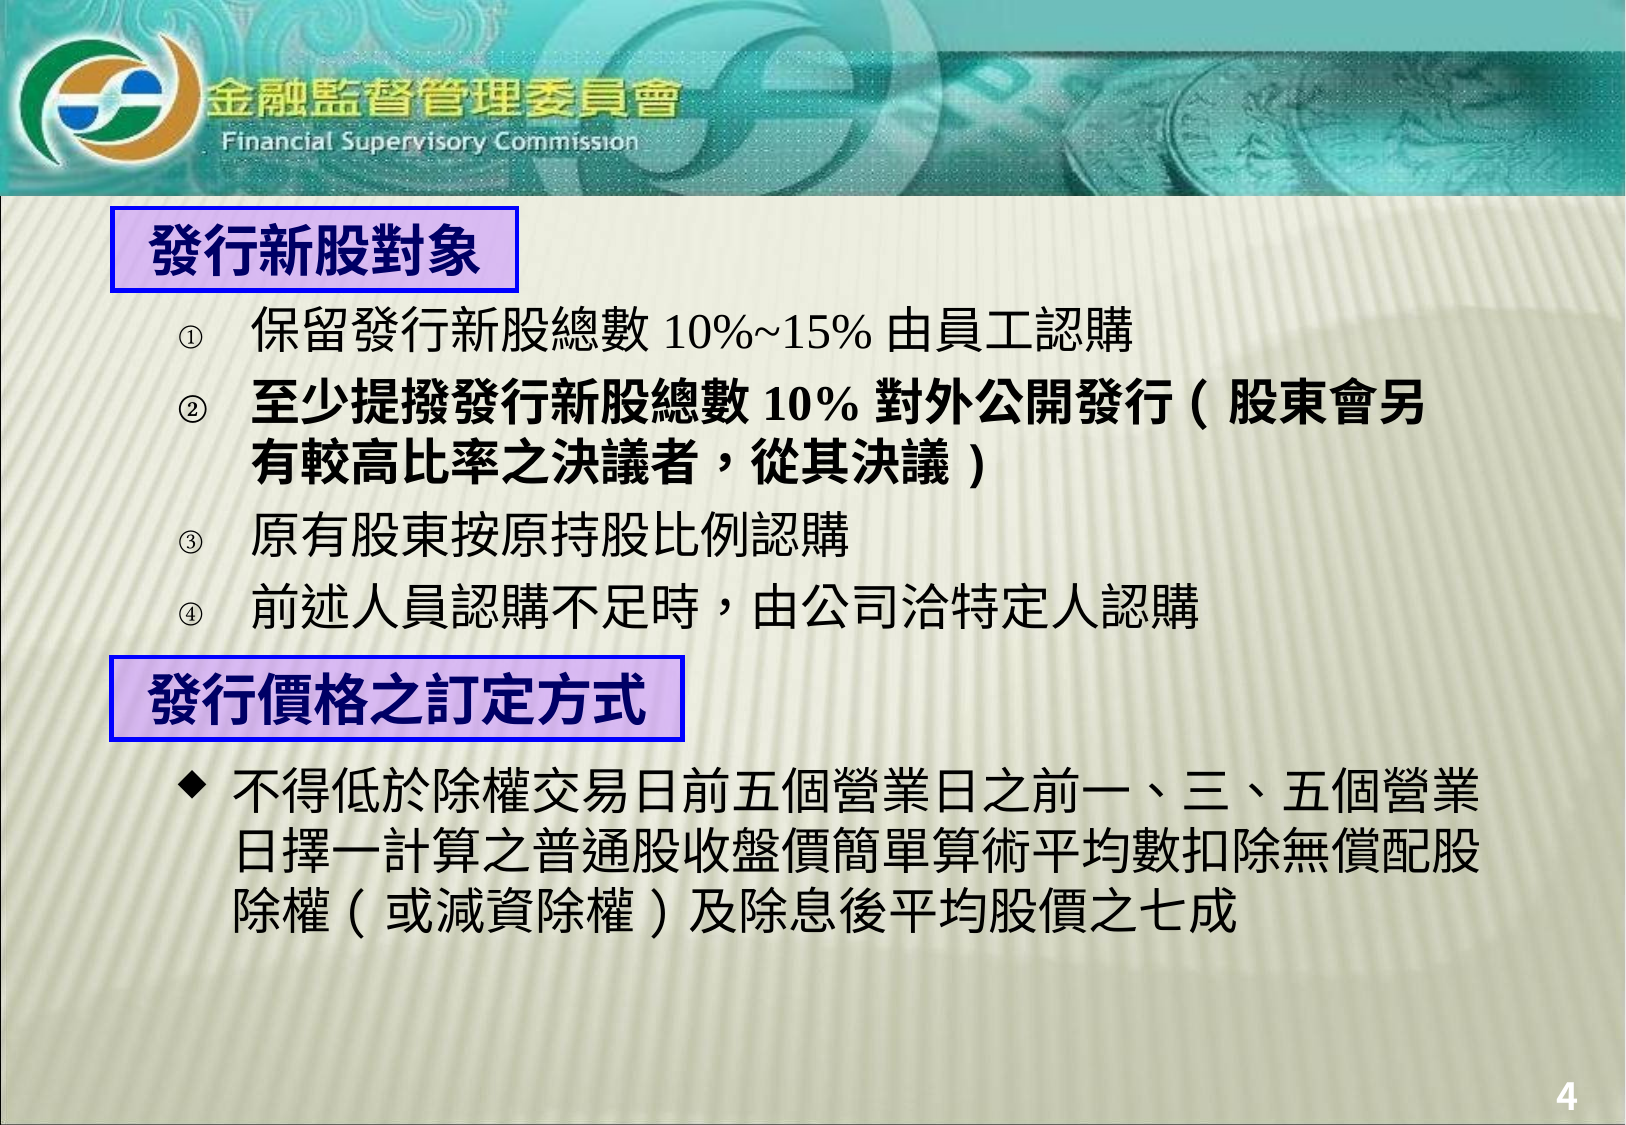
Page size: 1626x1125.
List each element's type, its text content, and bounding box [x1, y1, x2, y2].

text_box 保留發行新股總數10%~15%由員工認購 至少提撥發行新股總數10%對外公開發行(股東會另有較高比率之決議者，從其決議) 原有股東按原持股比例認購 前述人員認購不足時，由公司洽特定人認購 [162, 290, 1486, 658]
text_box 不得低於除權交易日前五個營業日之前一、三、五個營業日擇一計算之普通股收盤價簡單算術平均數扣除無償配股除權(或減資除權)及除息後平均股價之七成 [160, 751, 1509, 1059]
text_box 發行新股對象 [112, 208, 518, 291]
text_box 發行價格之訂定方式 [111, 657, 683, 740]
picture [0, 0, 1626, 1125]
